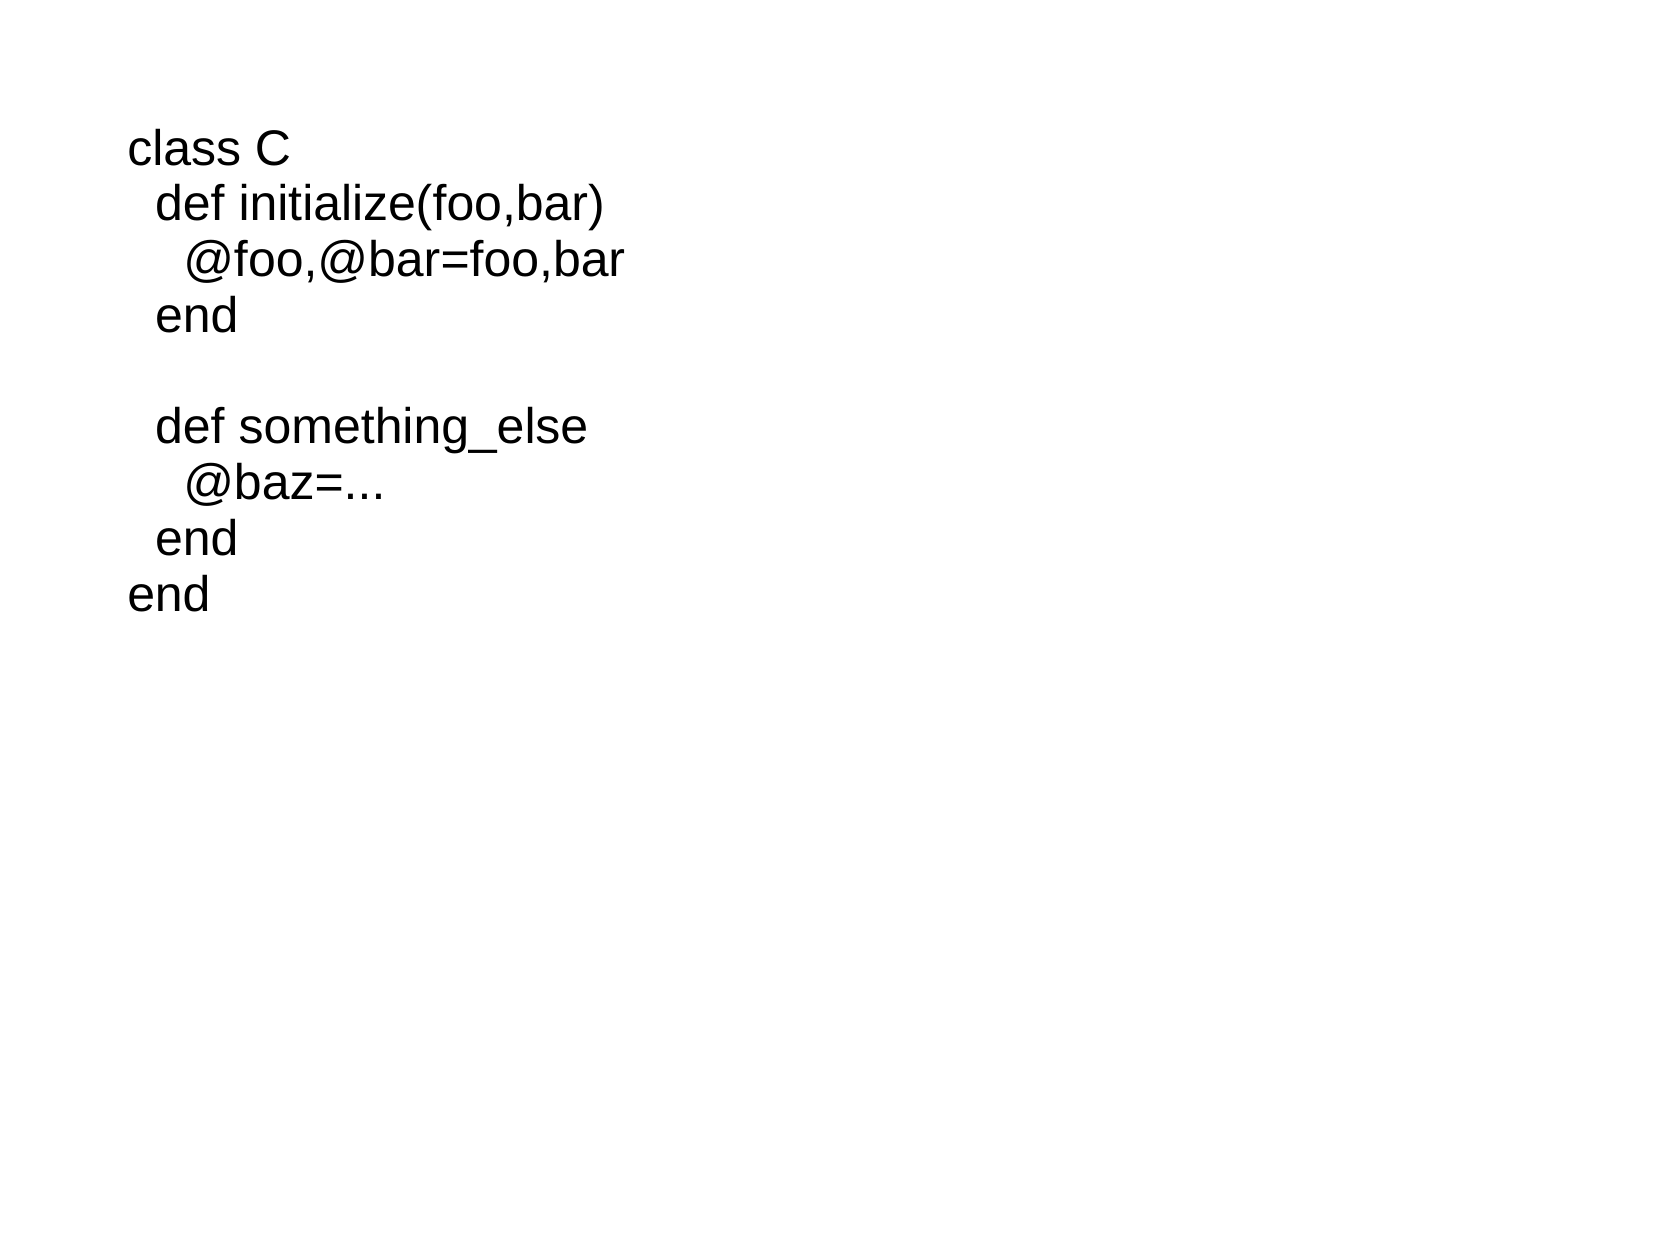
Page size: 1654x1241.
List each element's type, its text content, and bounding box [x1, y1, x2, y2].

text_box class C def initialize(foo,bar) @foo,@bar=foo,bar end def something_else @baz=... end end [112, 112, 641, 630]
